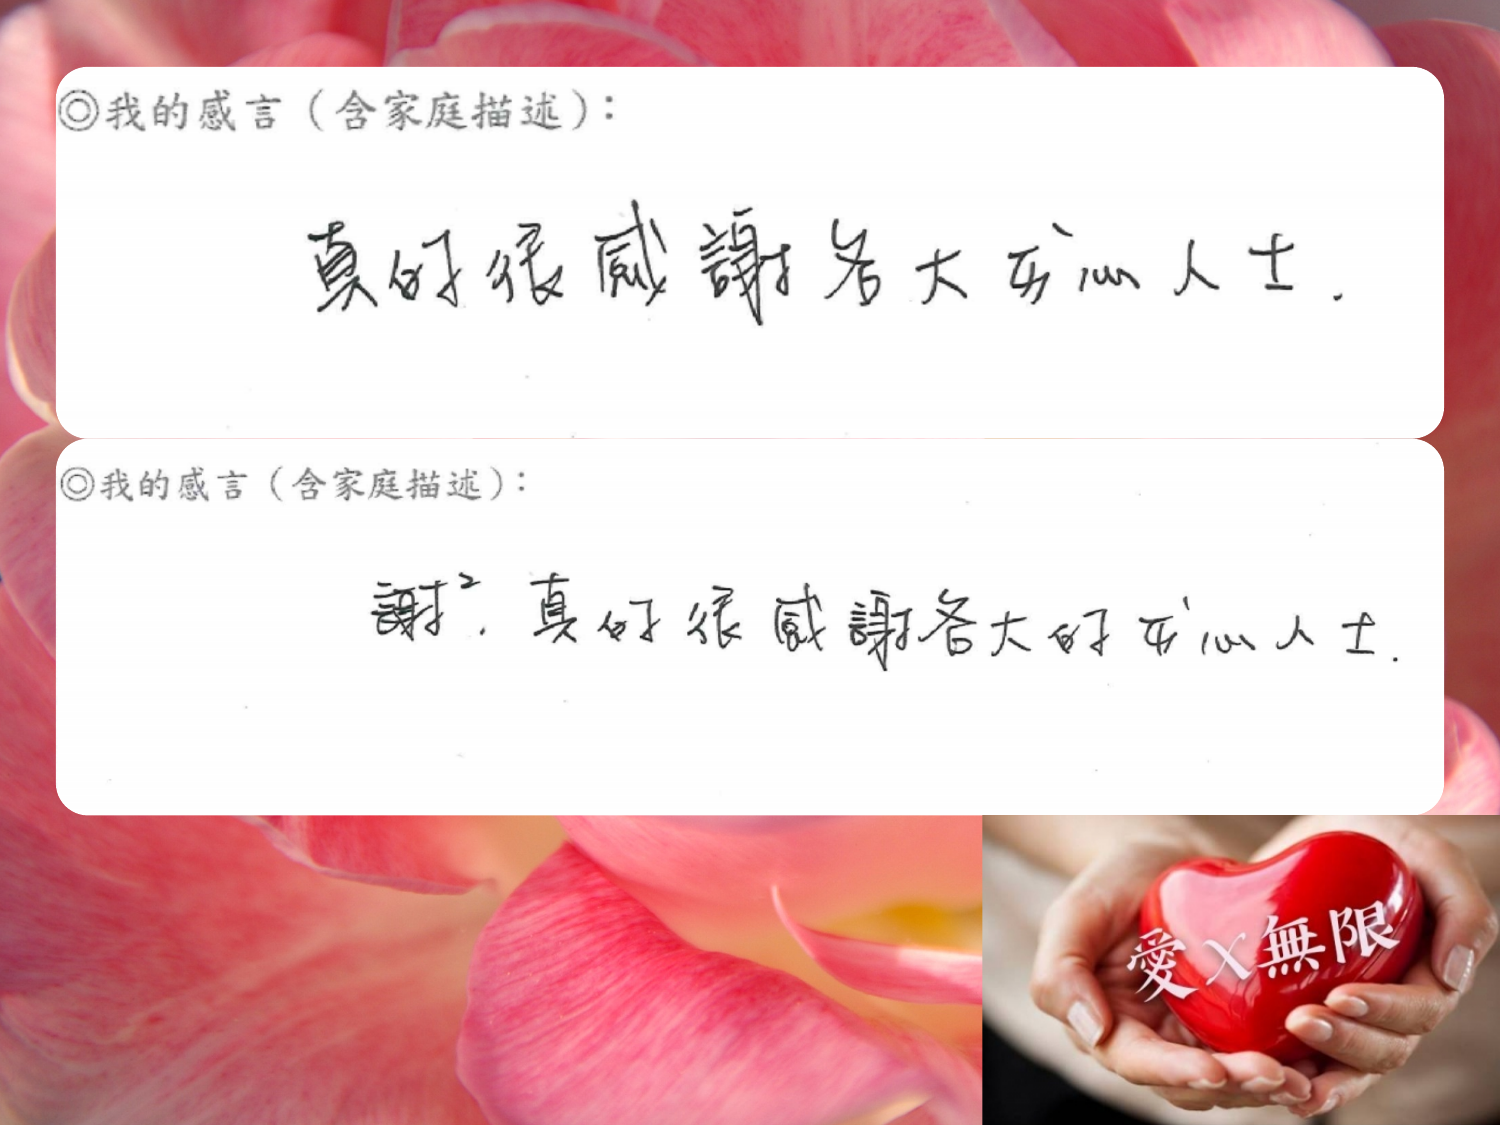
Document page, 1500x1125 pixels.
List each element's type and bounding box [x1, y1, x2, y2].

text_box [55, 66, 1445, 816]
picture [0, 0, 1500, 1125]
